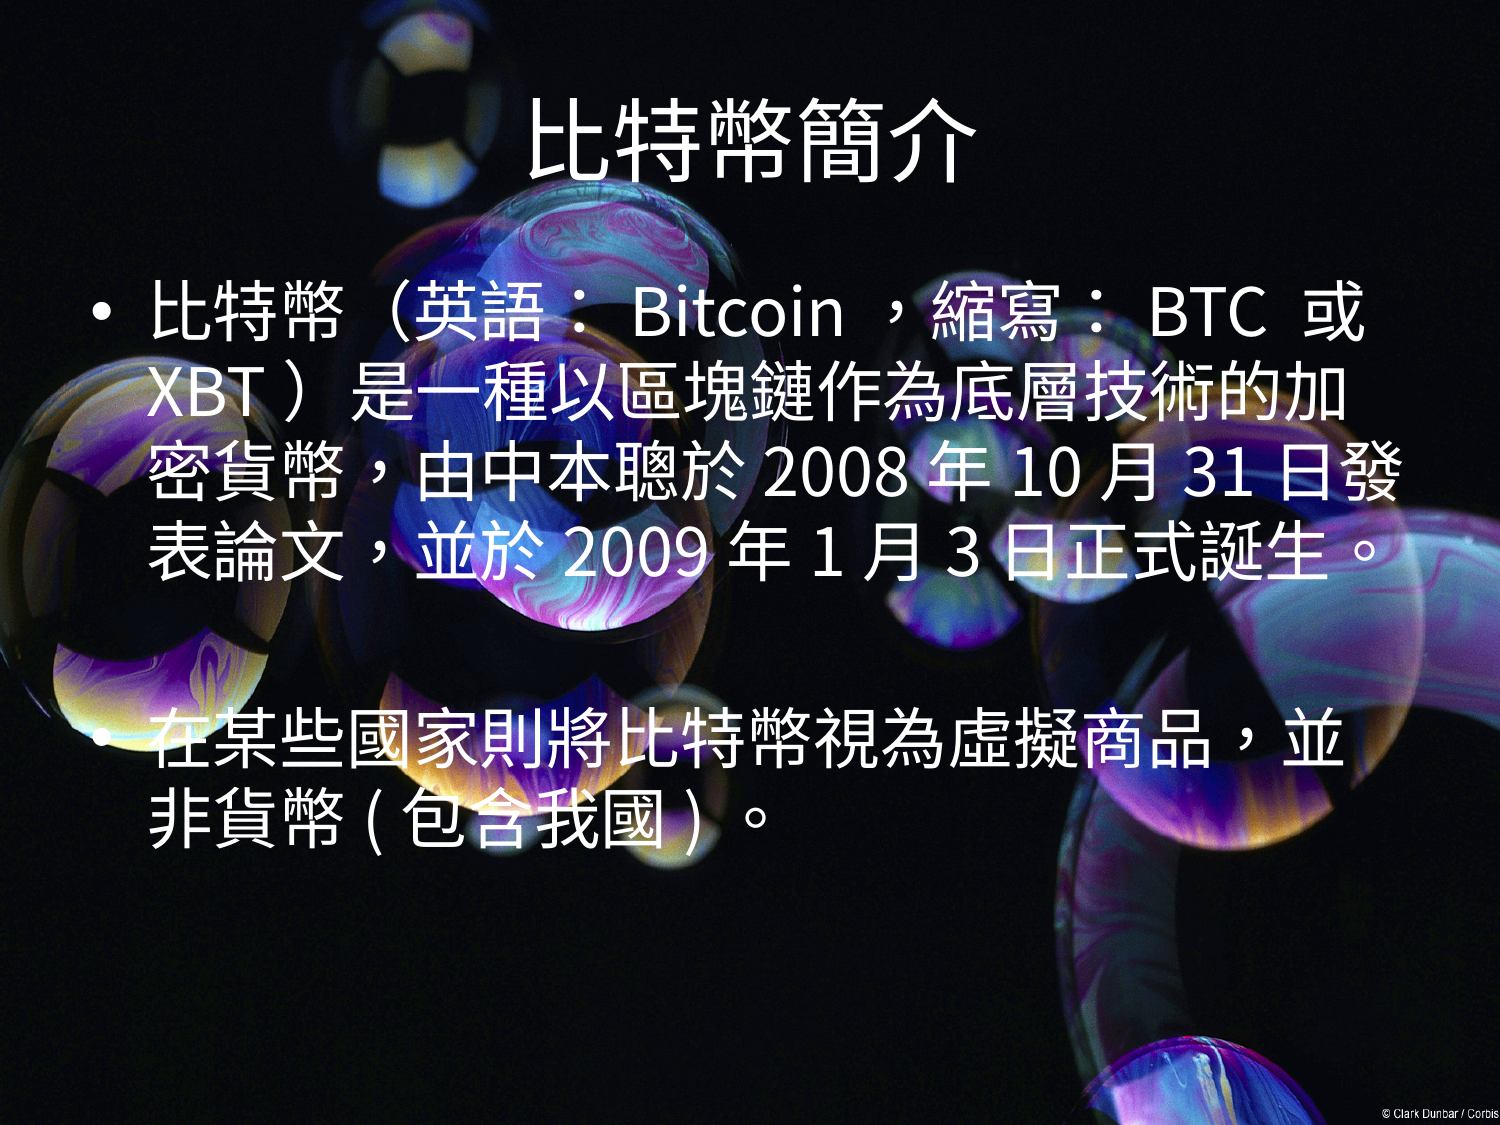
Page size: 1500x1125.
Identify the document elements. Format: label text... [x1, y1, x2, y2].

list 比特幣（英語：Bitcoin，縮寫：BTC 或 XBT）是一種以區塊鏈作為底層技術的加密貨幣，由中本聰於2008年10月31日發表論文，並於2009年1月3日正式誕生。 在某些國家則將比特幣視為虛擬商品，並非貨幣(包含我國)。 [75, 262, 1425, 1005]
picture [0, 0, 1500, 1125]
title 比特幣簡介 [75, 45, 1425, 233]
